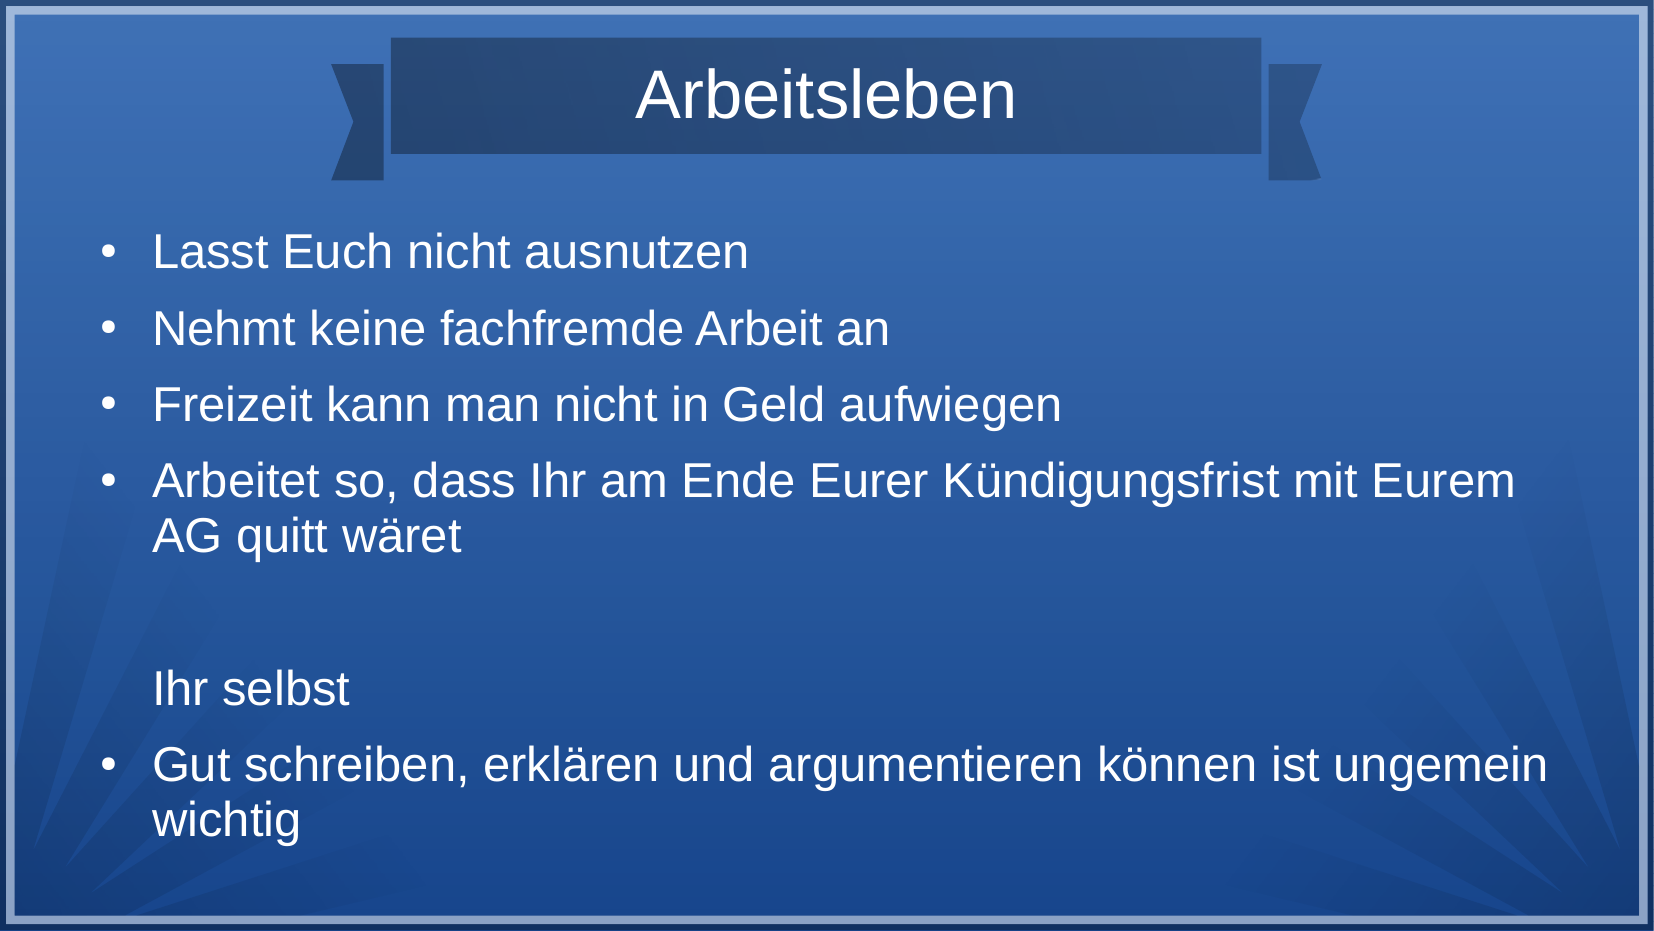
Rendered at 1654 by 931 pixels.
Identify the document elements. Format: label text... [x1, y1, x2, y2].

title Arbeitsleben [389, 29, 1264, 160]
list Lasst Euch nicht ausnutzen Nehmt keine fachfremde Arbeit an Freizeit kann man nicht in Geld aufwiegen Arbeitet so, dass Ihr am Ende Eurer Kündigungsfrist mit Eurem AG quitt wäret Ihr selbst Gut schreiben, erklären und argumentieren können ist ungemein wichtig [82, 224, 1571, 848]
